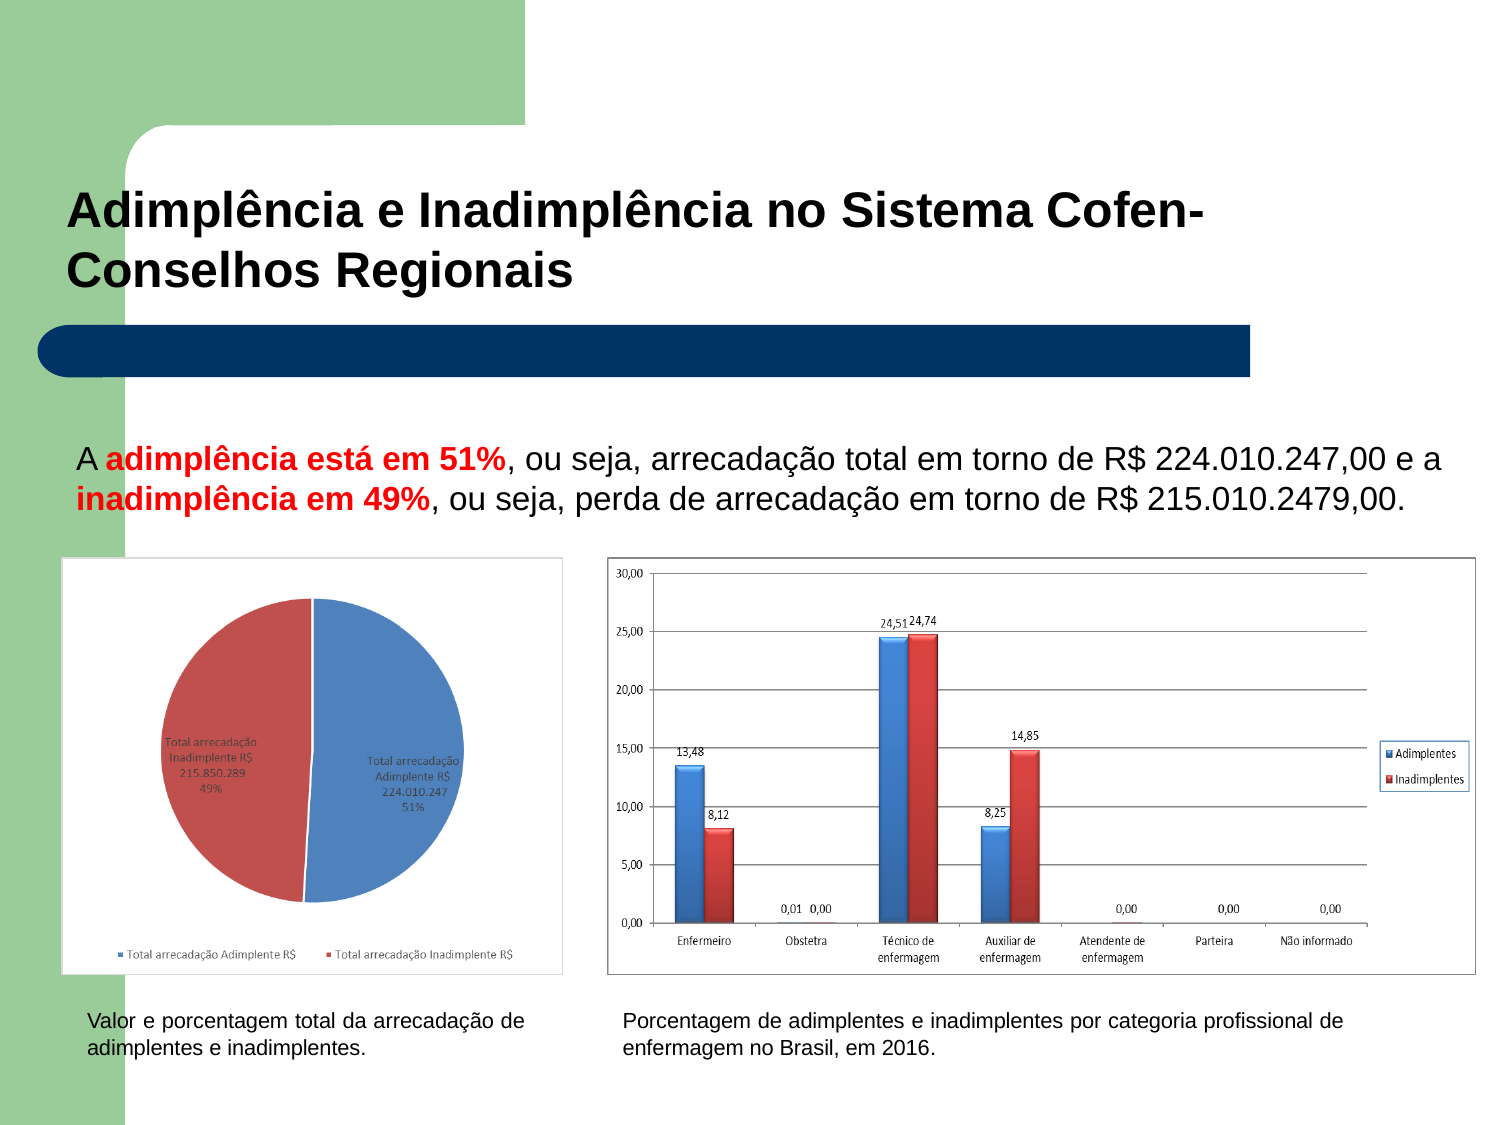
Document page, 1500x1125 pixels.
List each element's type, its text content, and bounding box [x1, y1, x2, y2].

text_box Porcentagem de adimplentes e inadimplentes por categoria profissional de enfermagem no Brasil, em 2016. [607, 999, 1475, 1067]
text_box A adimplência está em 51%, ou seja, arrecadação total em torno de R$ 224.010.247,00 e a inadimplência em 49%, ou seja, perda de arrecadação em torno de R$ 215.010.2479,00. [61, 430, 1458, 524]
picture [607, 557, 1476, 975]
text_box Adimplência e Inadimplência no Sistema Cofen-Conselhos Regionais [51, 170, 1458, 305]
picture [61, 557, 563, 975]
text_box Valor e porcentagem total da arrecadação de adimplentes e inadimplentes. [72, 999, 574, 1067]
